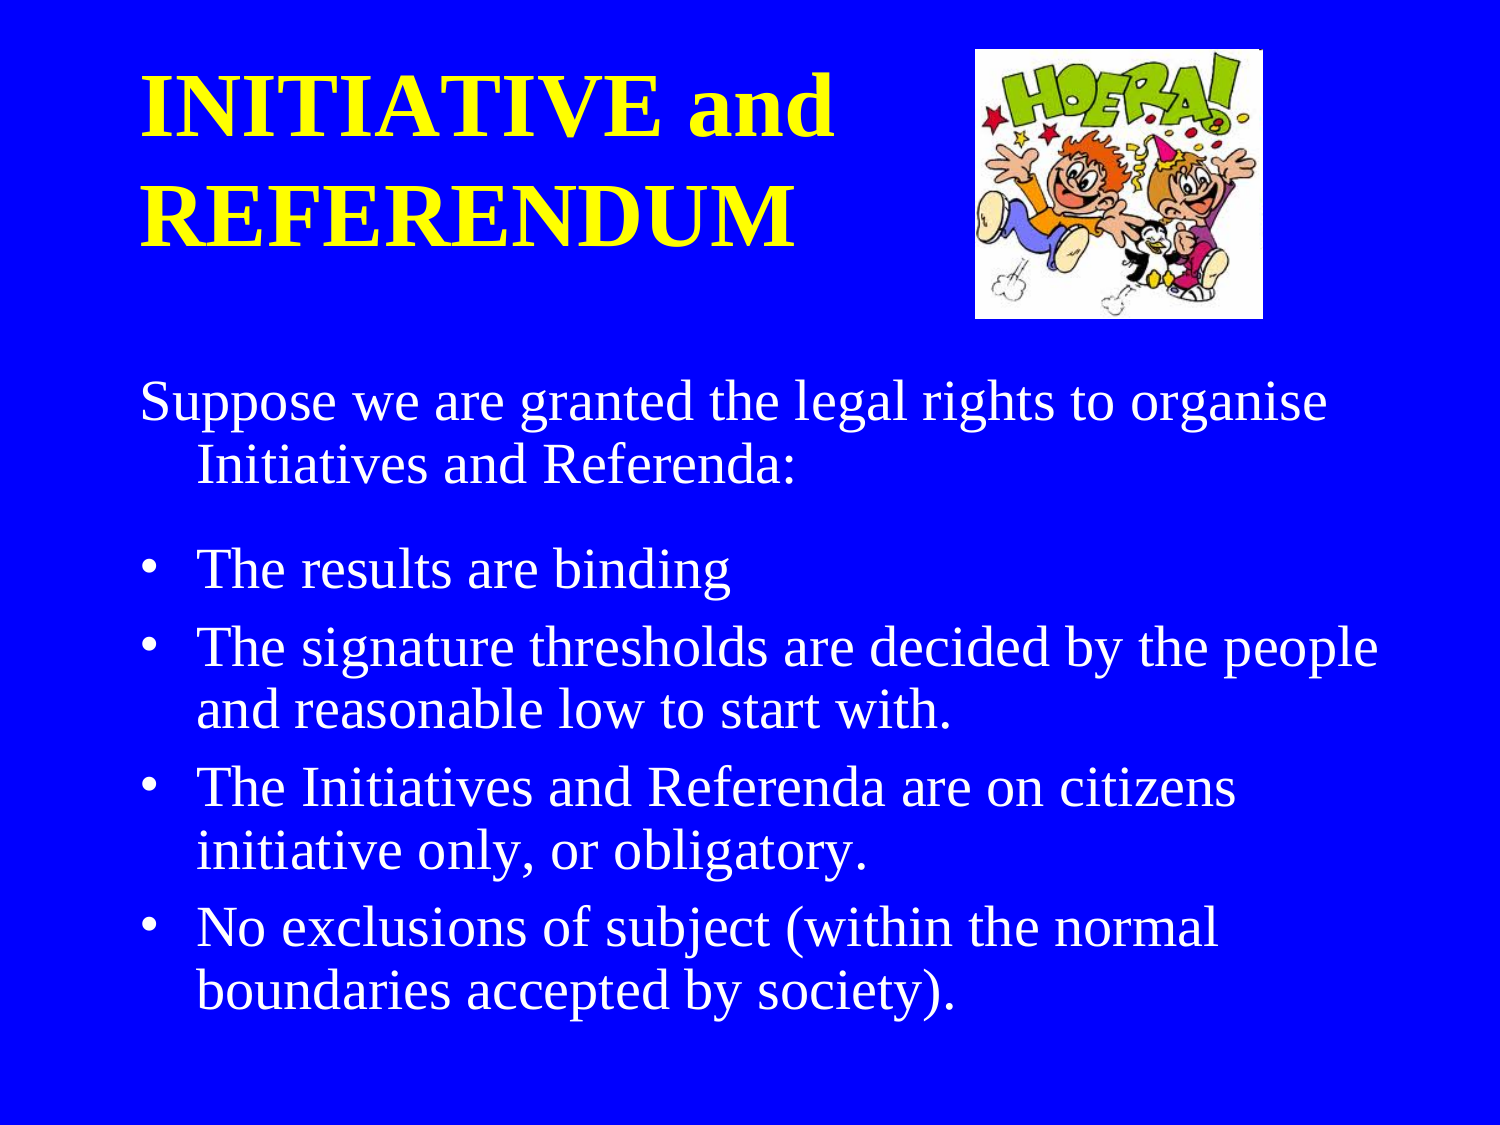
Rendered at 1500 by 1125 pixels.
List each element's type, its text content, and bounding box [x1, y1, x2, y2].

picture [975, 49, 1263, 320]
list Suppose we are granted the legal rights to organise Initiatives and Referenda: The results are binding The signature thresholds are decided by the people and reasonable low to start with. The Initiatives and Referenda are on citizens initiative only, or obligatory. No exclusions of subject (within the normal boundaries accepted by society). [124, 362, 1425, 1038]
title INITIATIVE and REFERENDUM [125, 37, 1388, 351]
